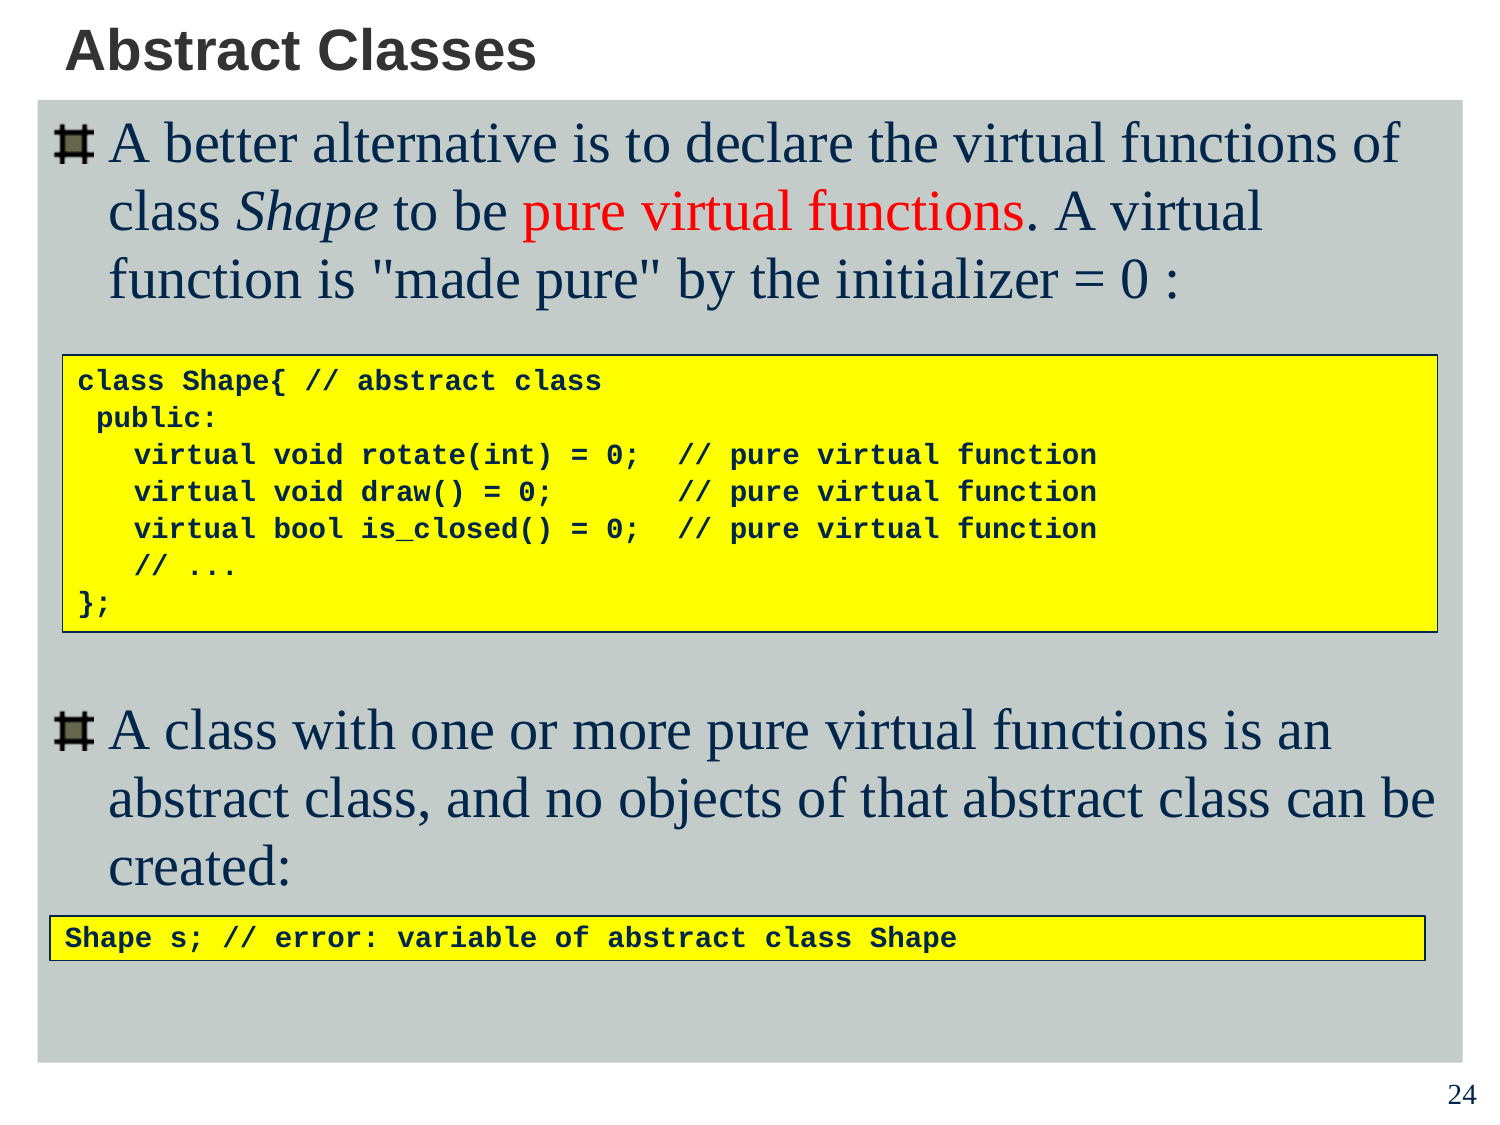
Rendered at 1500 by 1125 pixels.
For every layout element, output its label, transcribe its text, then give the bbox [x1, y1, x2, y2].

text_box class Shape{ // abstract class public: virtual void rotate(int) = 0; // pure virtual function virtual void draw() = 0; // pure virtual function virtual bool is_closed() = 0; // pure virtual function // ... }; [62, 354, 1438, 646]
list A better alternative is to declare the virtual functions of class Shape to be pure virtual functions. A virtual function is "made pure" by the initializer = 0 : A class with one or more pure virtual functions is an abstract class, and no objects of that abstract class can be created: [37, 99, 1463, 1063]
title Abstract Classes [50, 0, 1450, 91]
text_box Shape s; // error: variable of abstract class Shape [50, 915, 1426, 965]
